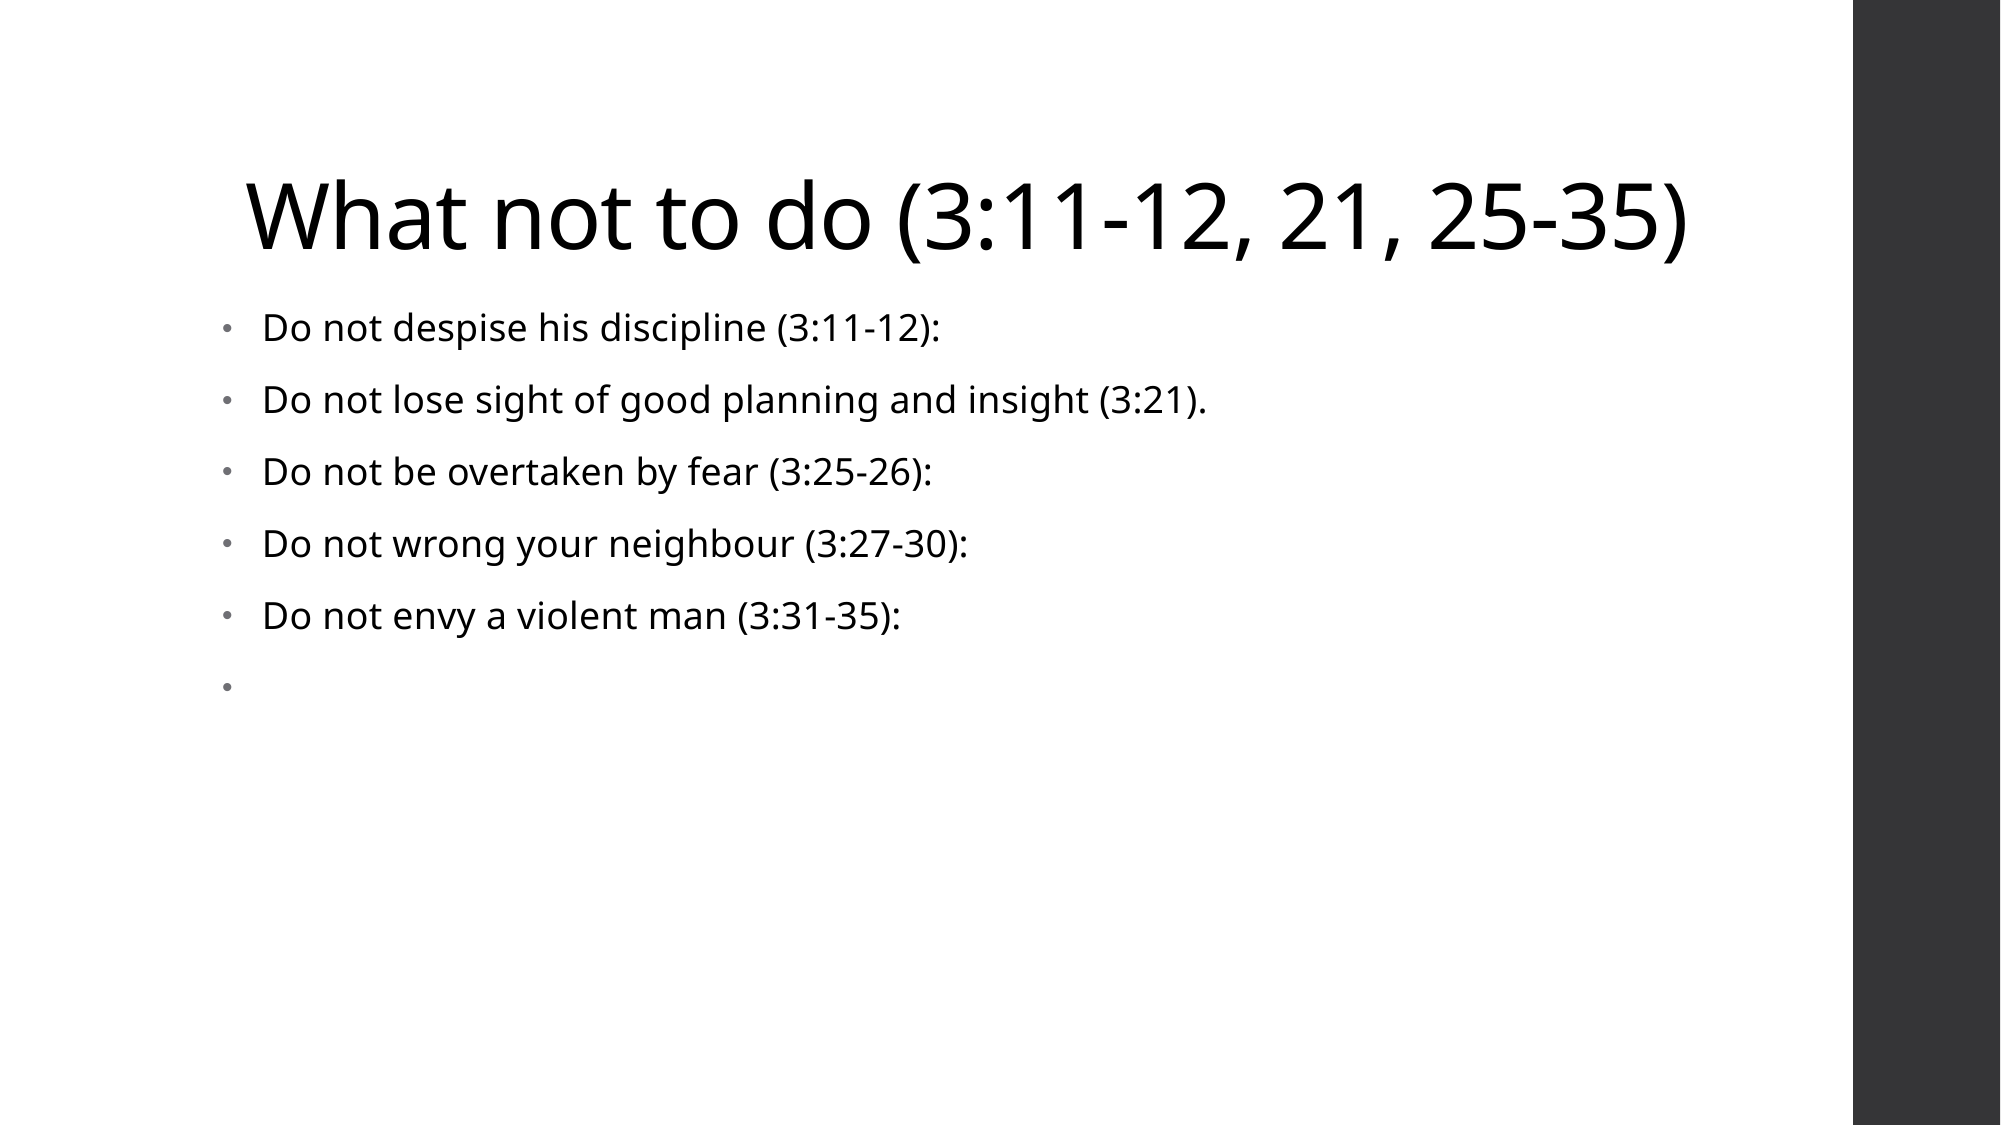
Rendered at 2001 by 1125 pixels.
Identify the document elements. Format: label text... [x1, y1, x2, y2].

title What not to do (3:11-12, 21, 25-35) [206, 60, 1797, 278]
list Do not despise his discipline (3:11-12): Do not lose sight of good planning and insight (3:21). Do not be overtaken by fear (3:25-26): Do not wrong your neighbour (3:27-30): Do not envy a violent man (3:31-35): [206, 299, 1617, 1014]
